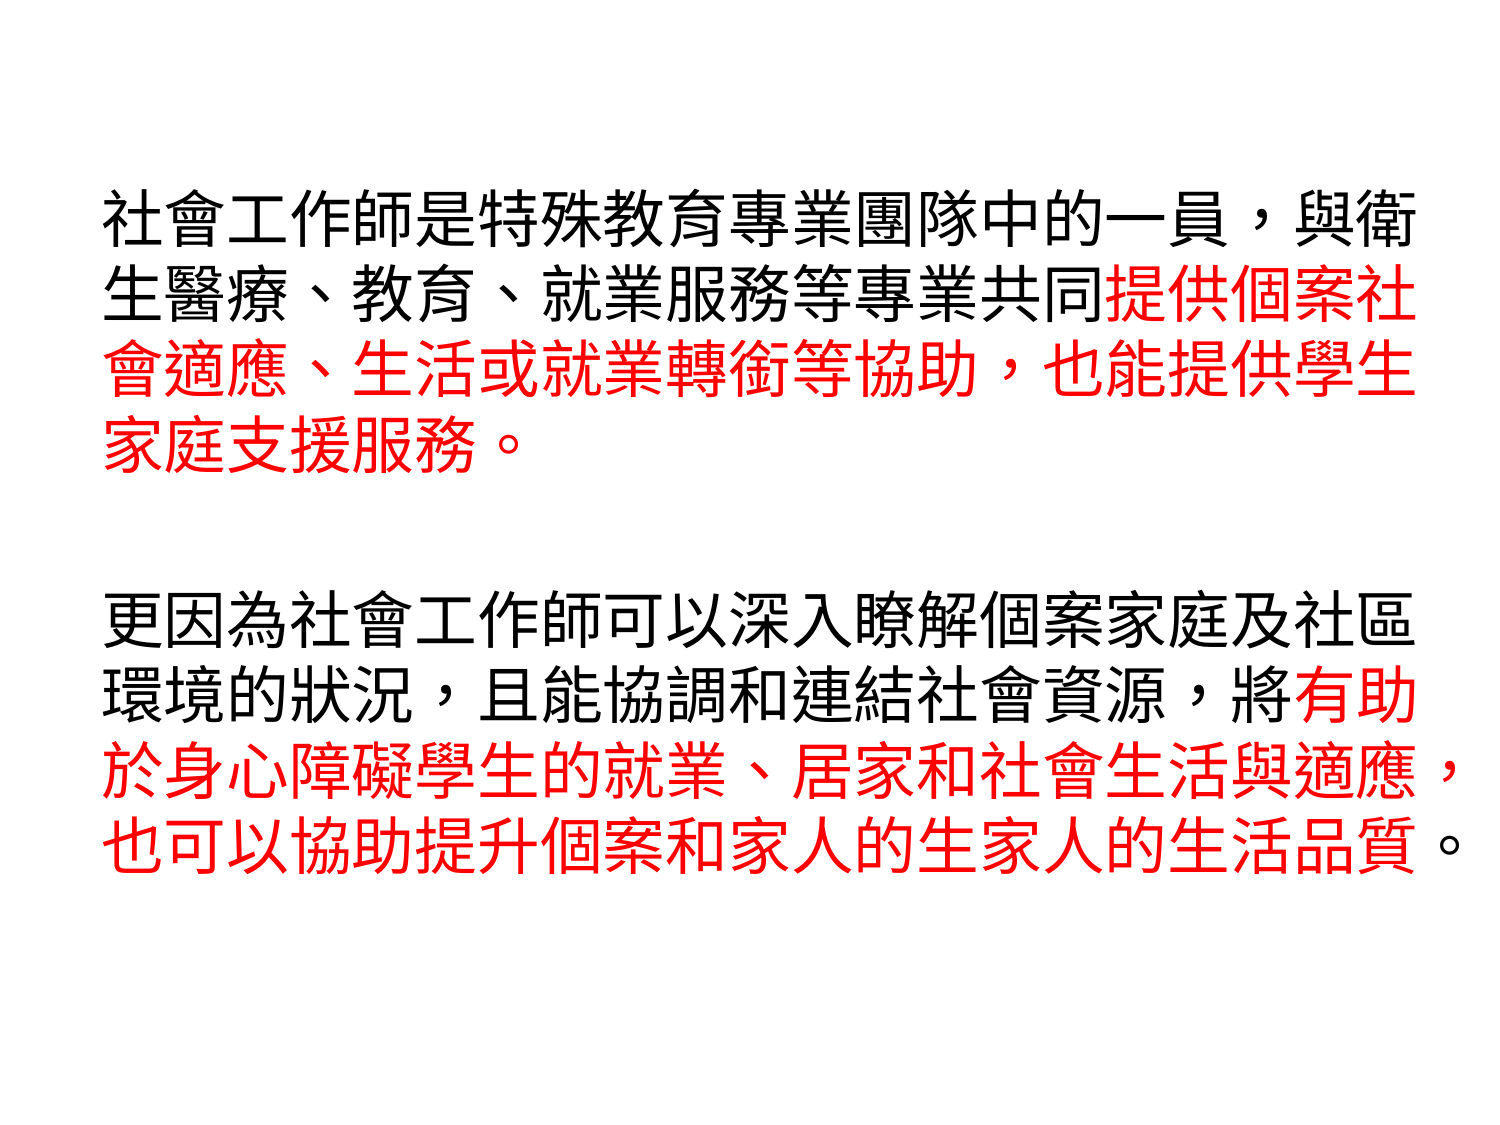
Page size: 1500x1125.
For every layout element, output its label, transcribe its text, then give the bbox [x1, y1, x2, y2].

list 社會工作師是特殊教育專業團隊中的一員，與衛生醫療、教育、就業服務等專業共同提供個案社會適應、生活或就業轉銜等協助，也能提供學生家庭支援服務。 更因為社會工作師可以深入瞭解個案家庭及社區環境的狀況，且能協調和連結社會資源，將有助於身心障礙學生的就業、居家和社會生活與適應，也可以協助提升個案和家人的生家人的生活品質。 [86, 172, 1437, 915]
